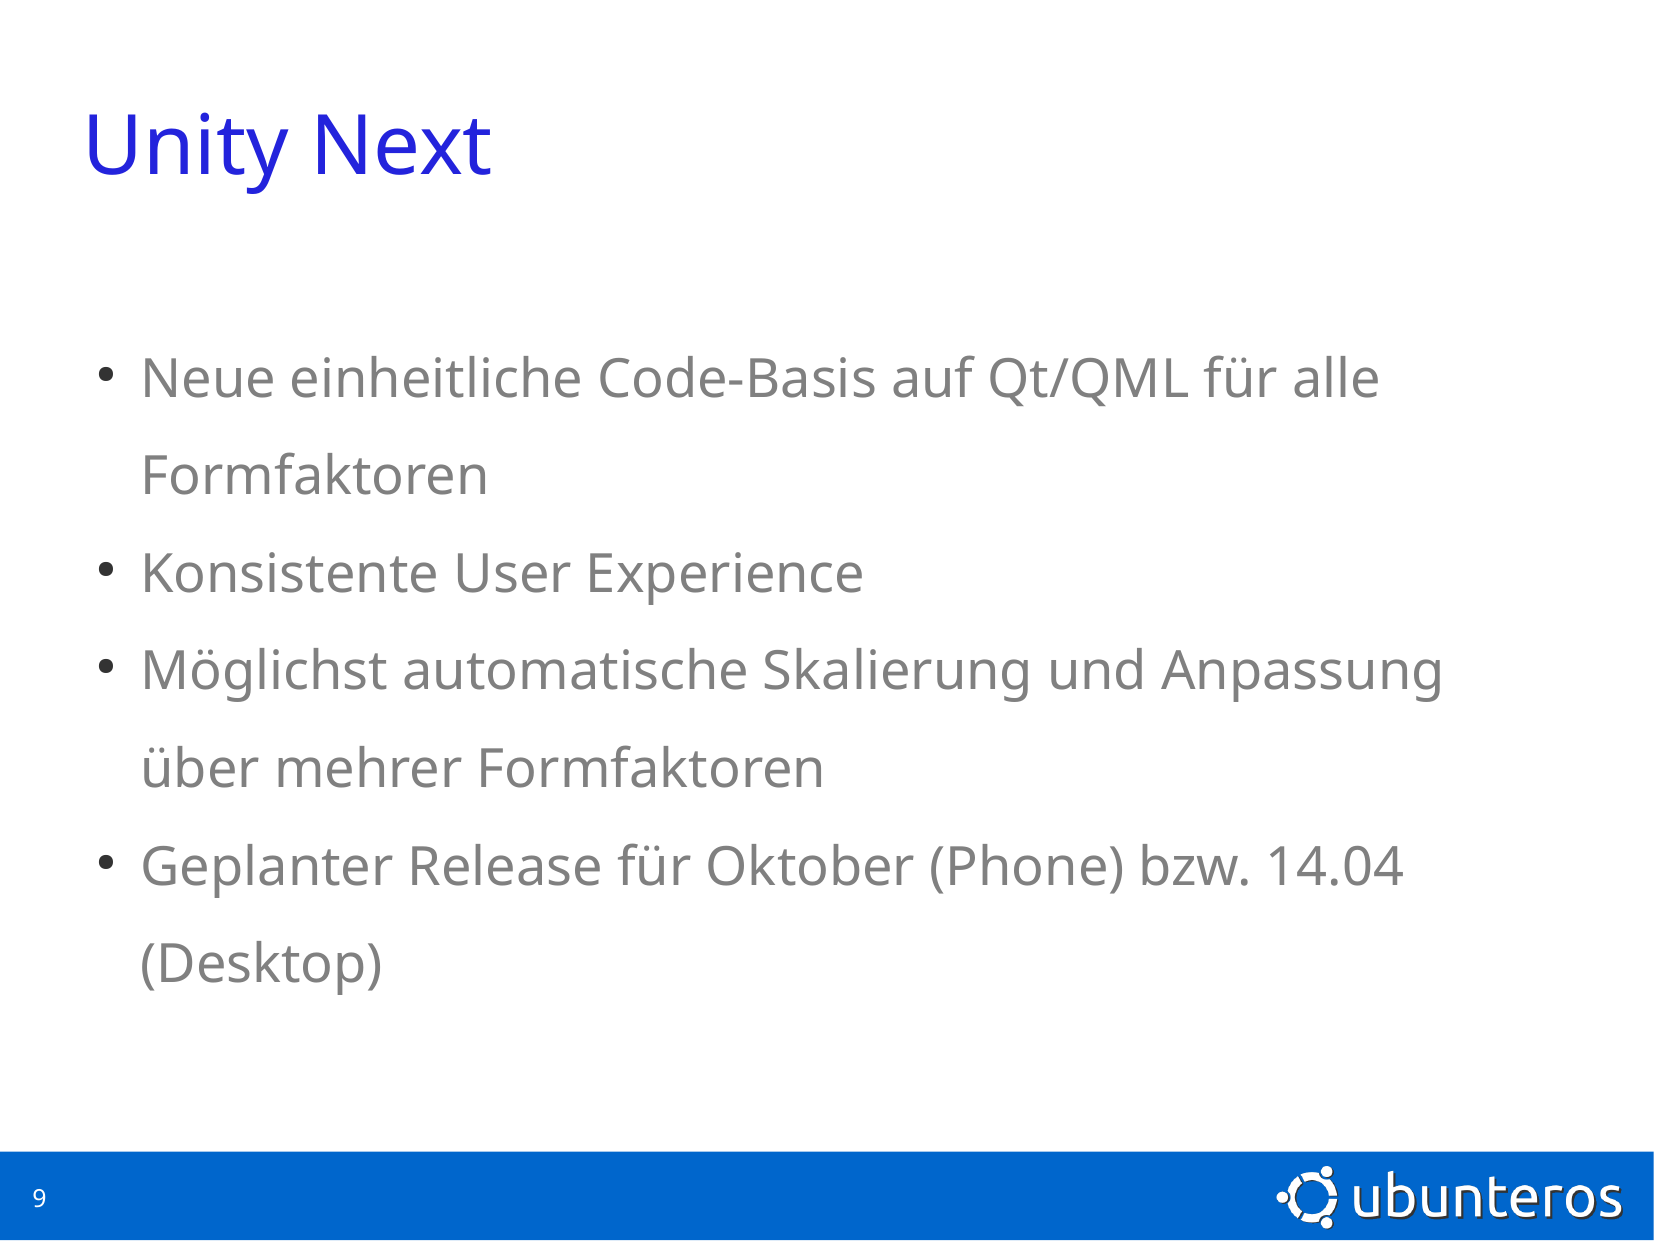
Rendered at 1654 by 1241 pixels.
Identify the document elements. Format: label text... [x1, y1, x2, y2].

list Neue einheitliche Code-Basis auf Qt/QML für alle Formfaktoren Konsistente User Experience Möglichst automatische Skalierung und Anpassung über mehrer Formfaktoren Geplanter Release für Oktober (Phone) bzw. 14.04 (Desktop) [87, 301, 1579, 1022]
title Unity Next [82, 37, 1571, 245]
picture [1269, 1157, 1635, 1235]
